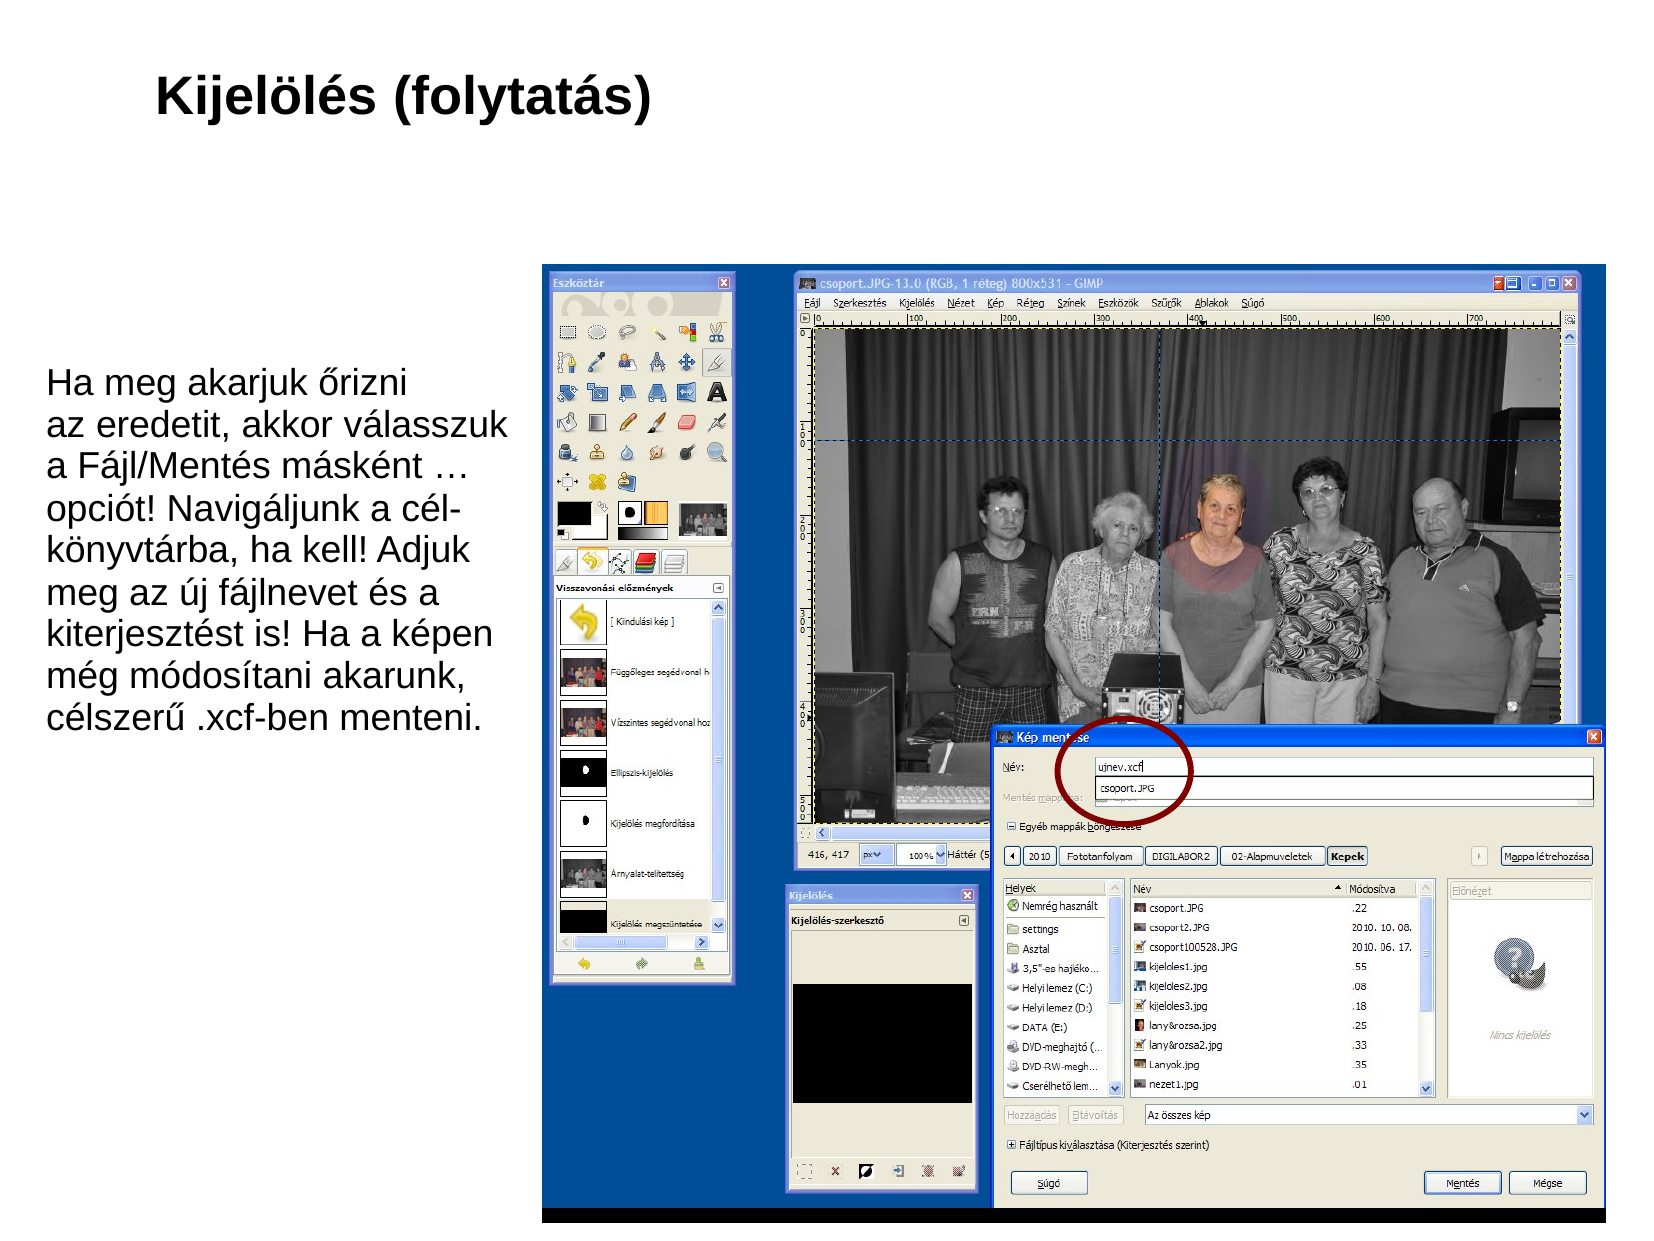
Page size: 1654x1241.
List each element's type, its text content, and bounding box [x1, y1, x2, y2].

picture [542, 264, 1606, 1223]
text_box Kijelölés (folytatás) [140, 58, 668, 135]
text_box Ha meg akarjuk őrizni az eredetit, akkor válasszuk a Fájl/Mentés másként … opciót! Navigáljunk a cél- könyvtárba, ha kell! Adjuk meg az új fájlnevet és a kiterjesztést is! Ha a képen még módosítani akarunk, célszerű .xcf-ben menteni. [31, 353, 523, 747]
